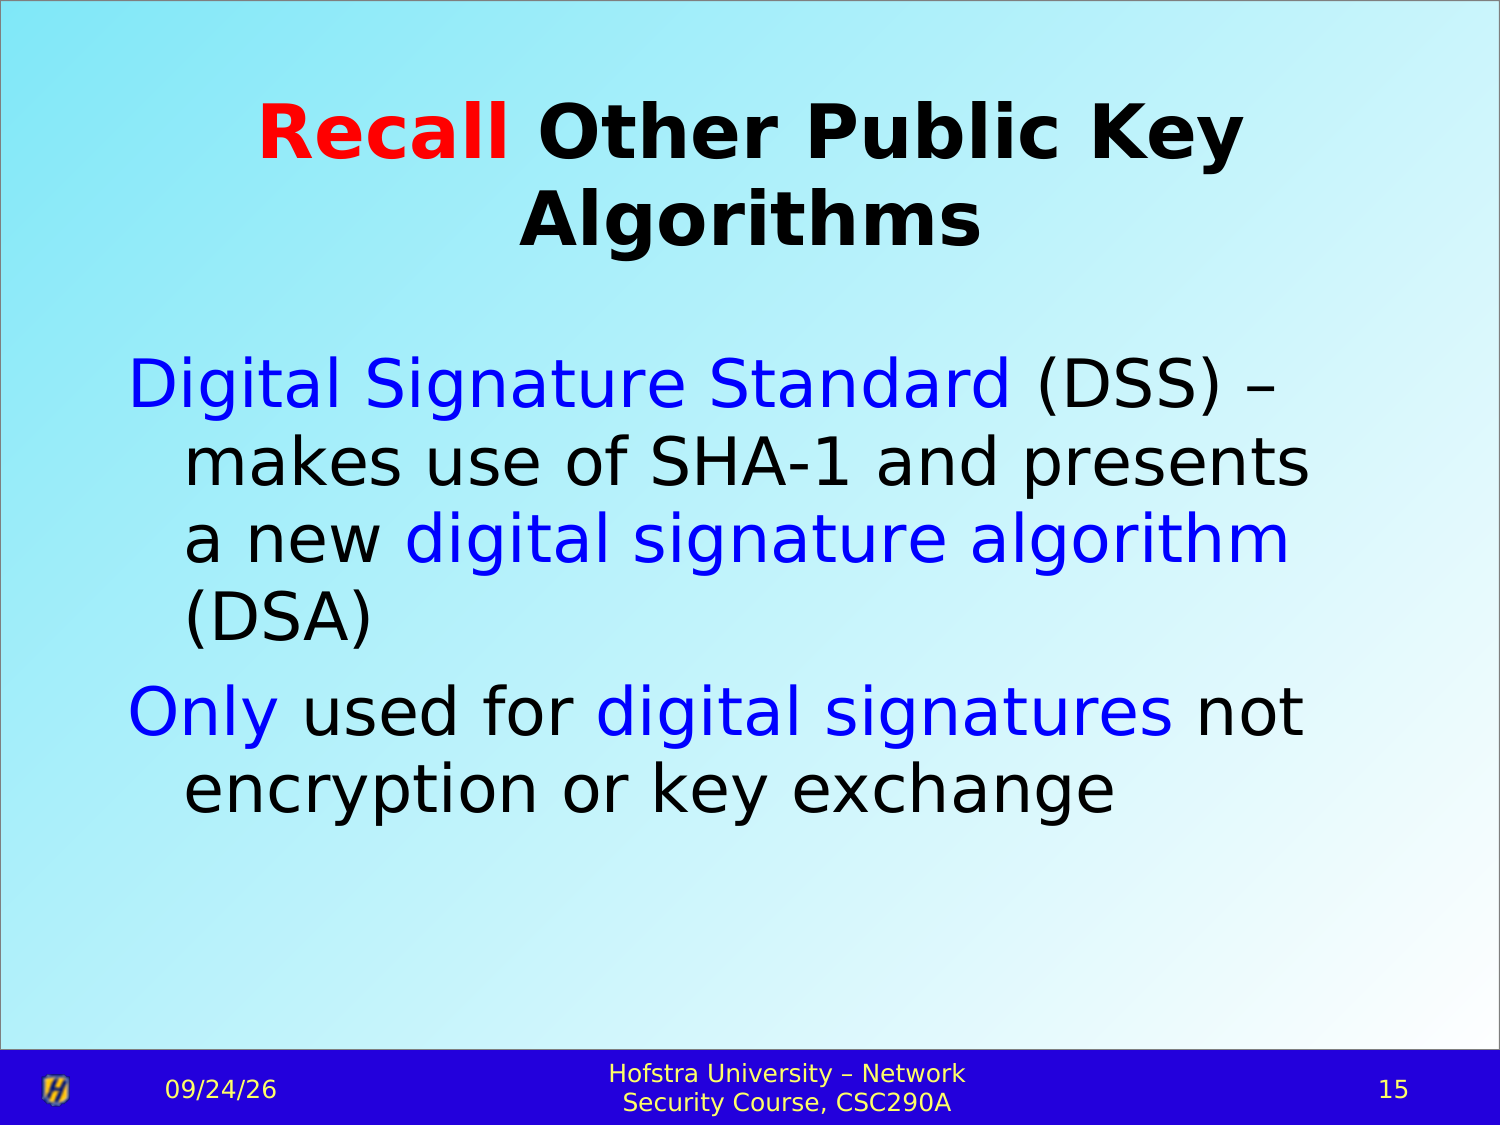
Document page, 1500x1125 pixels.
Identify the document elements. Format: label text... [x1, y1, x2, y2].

picture [37, 1072, 76, 1110]
title Recall Other Public Key Algorithms [112, 80, 1391, 271]
list Digital Signature Standard (DSS) – makes use of SHA-1 and presents a new digital signature algorithm (DSA) Only used for digital signatures not encryption or key exchange [112, 337, 1388, 1013]
